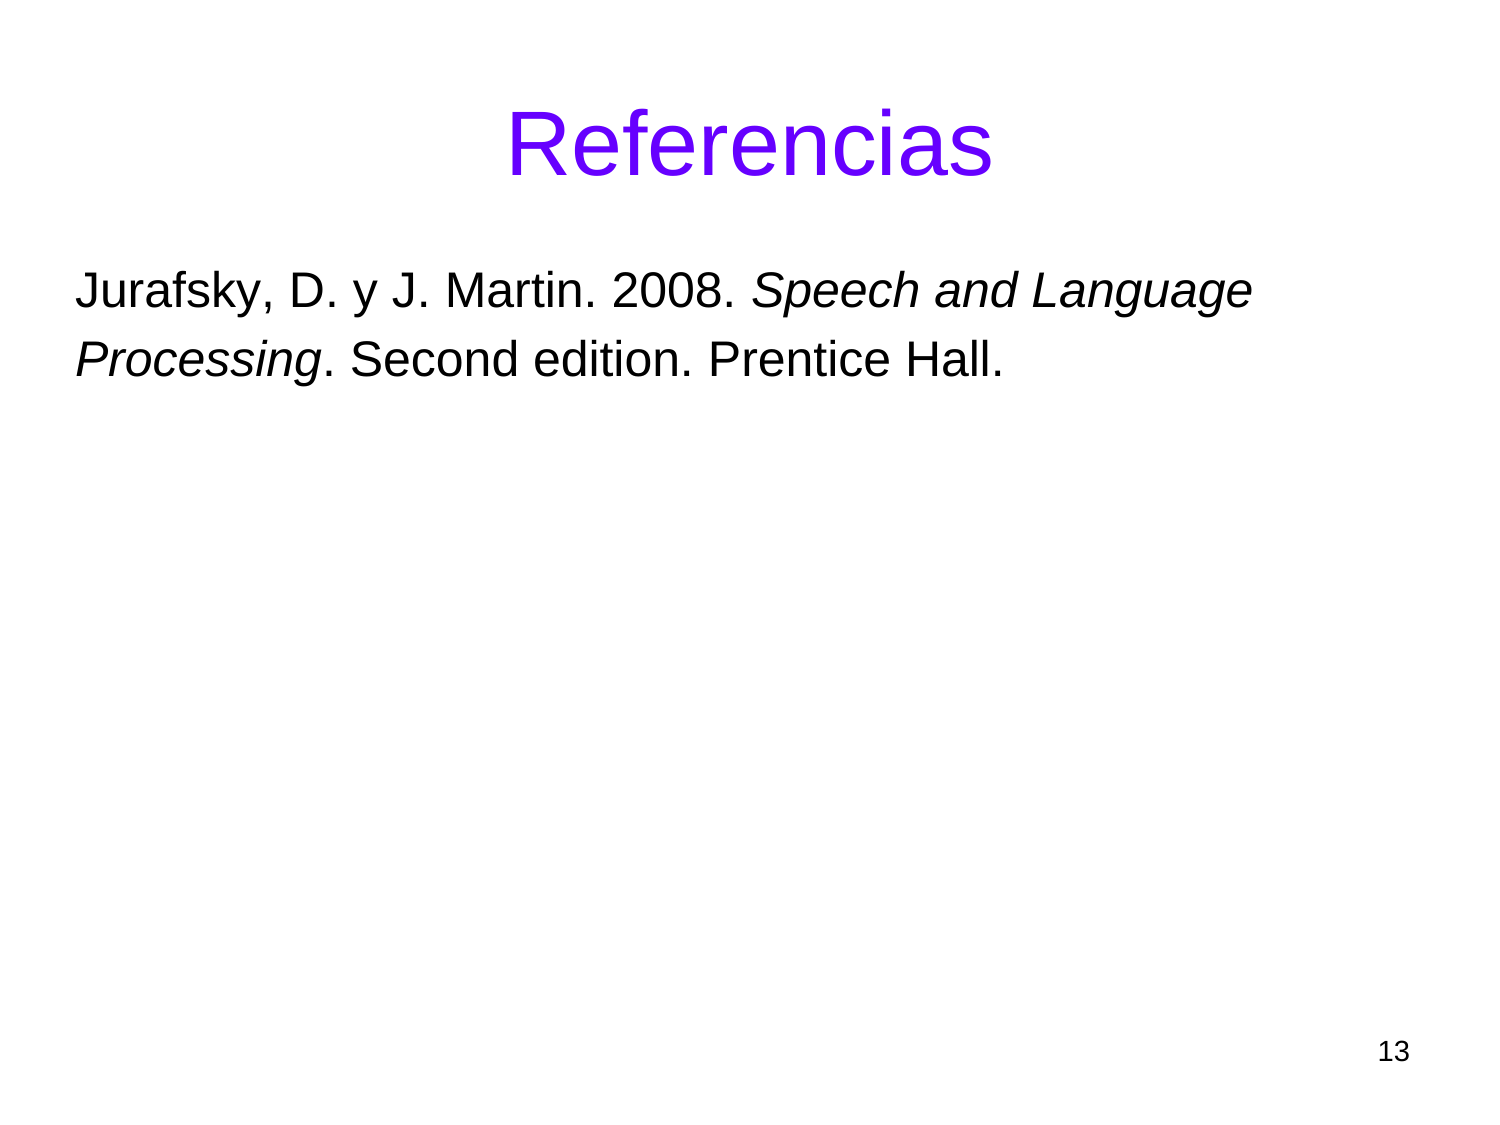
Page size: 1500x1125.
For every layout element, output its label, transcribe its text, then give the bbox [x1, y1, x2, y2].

text_box <número> [1074, 1024, 1426, 1103]
title Referencias [75, 45, 1426, 233]
list Jurafsky, D. y J. Martin. 2008. Speech and Language Processing. Second edition. Prentice Hall. [75, 262, 1426, 387]
